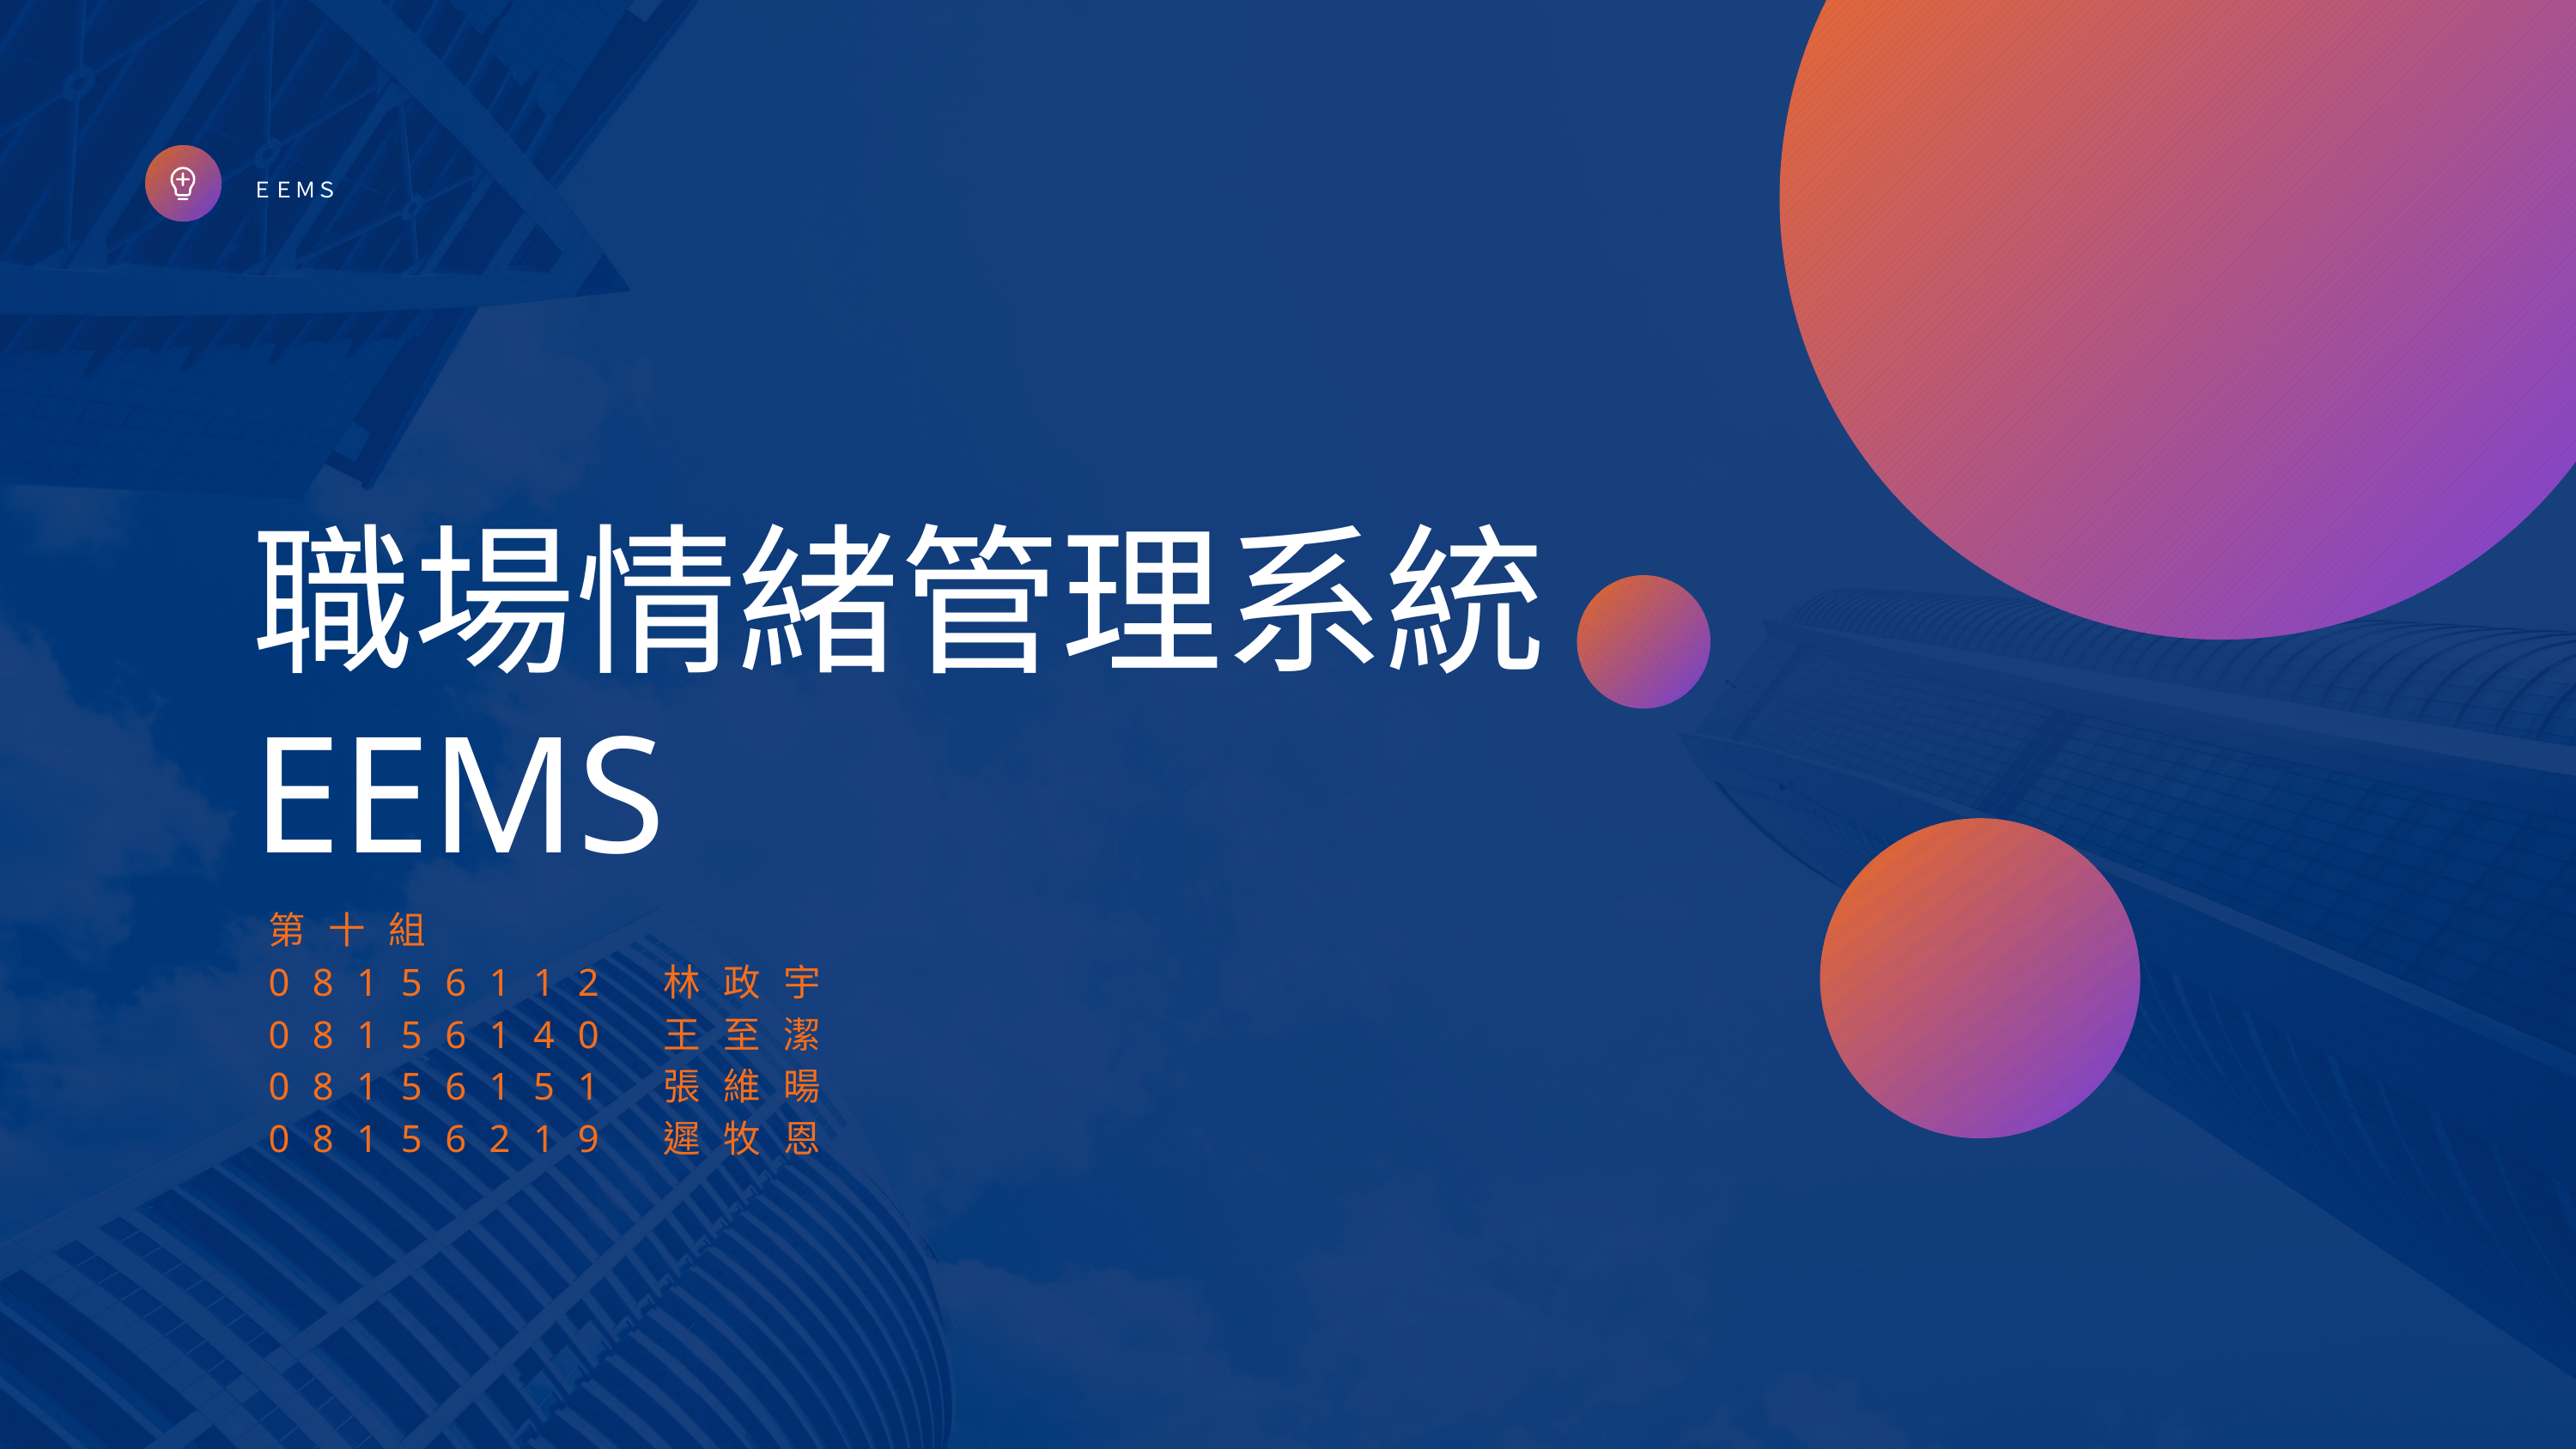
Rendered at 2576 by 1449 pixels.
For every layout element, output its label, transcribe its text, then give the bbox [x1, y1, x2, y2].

text_box 第十組 08156112 林政宇 08156140 王至潔 08156151 張維暘 08156219 遲牧恩 [268, 899, 1739, 1158]
text_box EEMS [252, 659, 1450, 902]
text_box ＥＥＭＳ [252, 172, 497, 200]
text_box 職場情緒管理系統 [252, 466, 1577, 709]
picture [0, 0, 2576, 1449]
